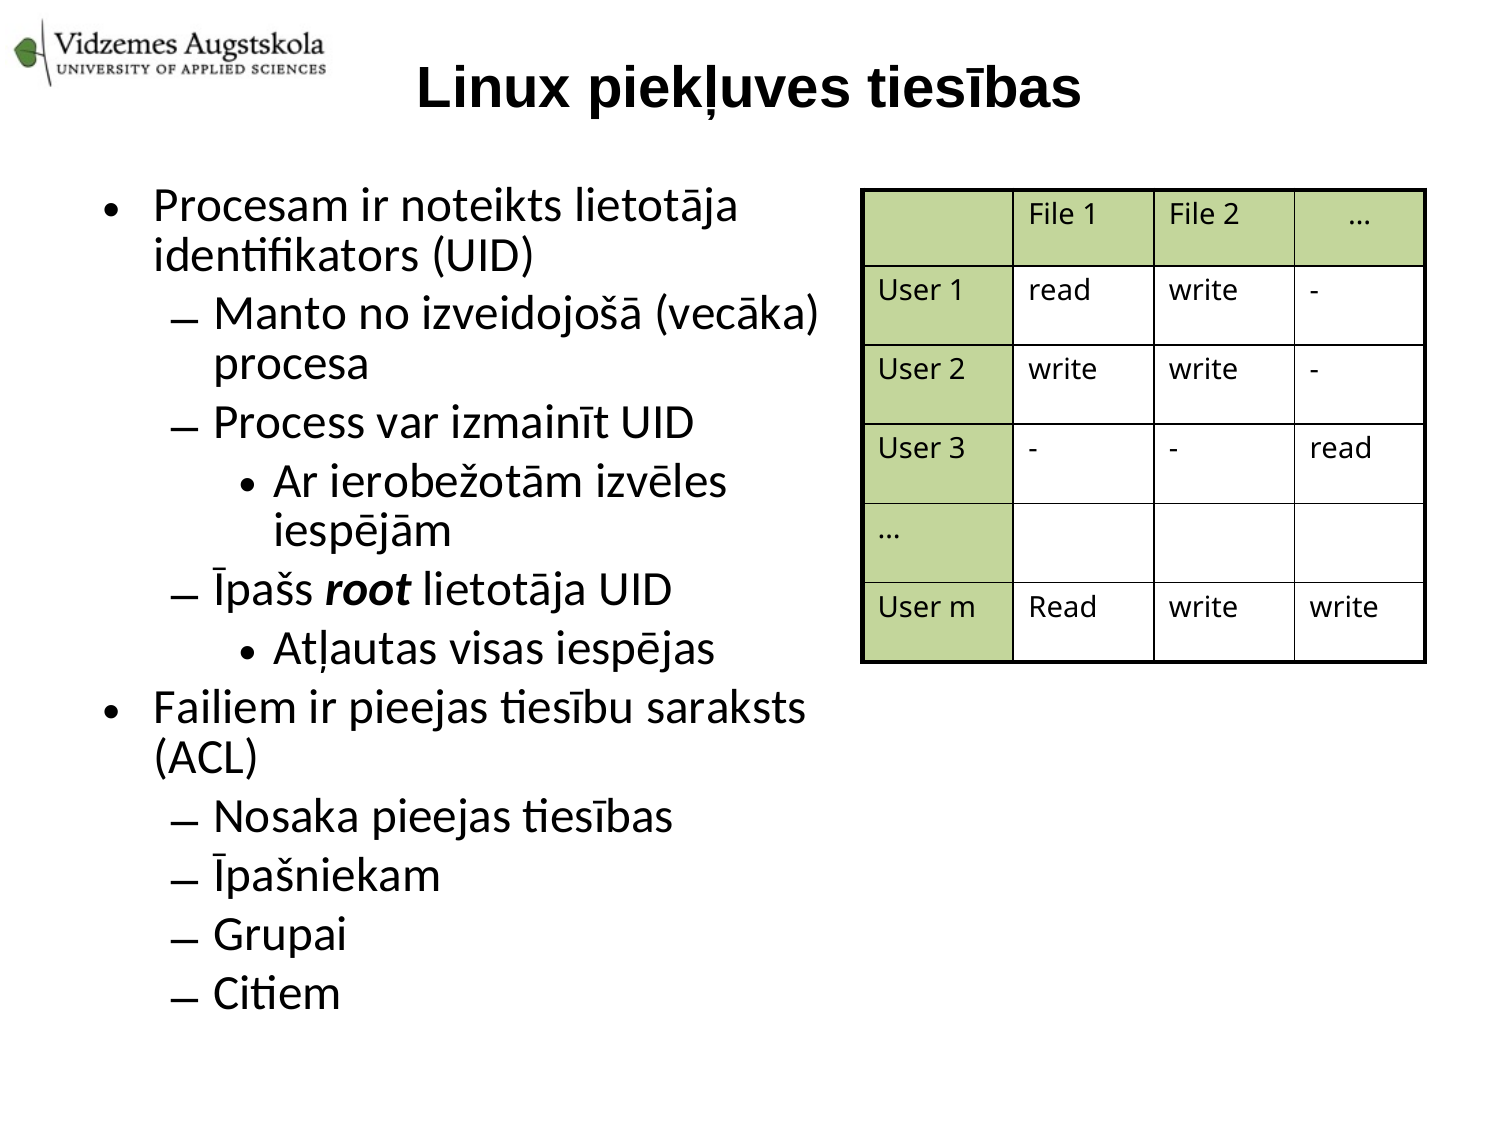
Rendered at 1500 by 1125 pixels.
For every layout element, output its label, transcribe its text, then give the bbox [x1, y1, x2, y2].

table_cell read [1295, 425, 1423, 503]
table_cell Read [1014, 583, 1153, 660]
table_cell User m [865, 583, 1012, 660]
table_header [865, 192, 1012, 265]
picture [5, 2, 334, 102]
table_header File 2 [1155, 192, 1294, 265]
table_cell [1295, 504, 1423, 582]
table_header File 1 [1014, 192, 1153, 265]
table_cell … [865, 504, 1012, 582]
list Procesam ir noteikts lietotāja identifikators (UID) Manto no izveidojošā (vecāka) procesa Process var izmainīt UID Ar ierobežotām izvēles iespējām Īpašs root lietotāja UID Atļautas visas iespējas Failiem ir pieejas tiesību saraksts (ACL) Nosaka pieejas tiesības Īpašniekam Grupai Citiem [87, 177, 839, 1030]
table_cell read [1014, 267, 1153, 344]
table_cell User 3 [865, 425, 1012, 503]
table_header … [1295, 192, 1423, 265]
table_cell - [1295, 346, 1423, 423]
table_cell write [1155, 267, 1294, 344]
title Linux piekļuves tiesības [75, 54, 1425, 125]
table_cell [1155, 504, 1294, 582]
table_cell [1014, 504, 1153, 582]
table_cell write [1295, 583, 1423, 660]
table_cell - [1295, 267, 1423, 344]
table_cell write [1155, 583, 1294, 660]
table_cell write [1155, 346, 1294, 423]
table_cell User 1 [865, 267, 1012, 344]
table_cell - [1014, 425, 1153, 503]
table_cell - [1155, 425, 1294, 503]
table_cell write [1014, 346, 1153, 423]
table_cell User 2 [865, 346, 1012, 423]
